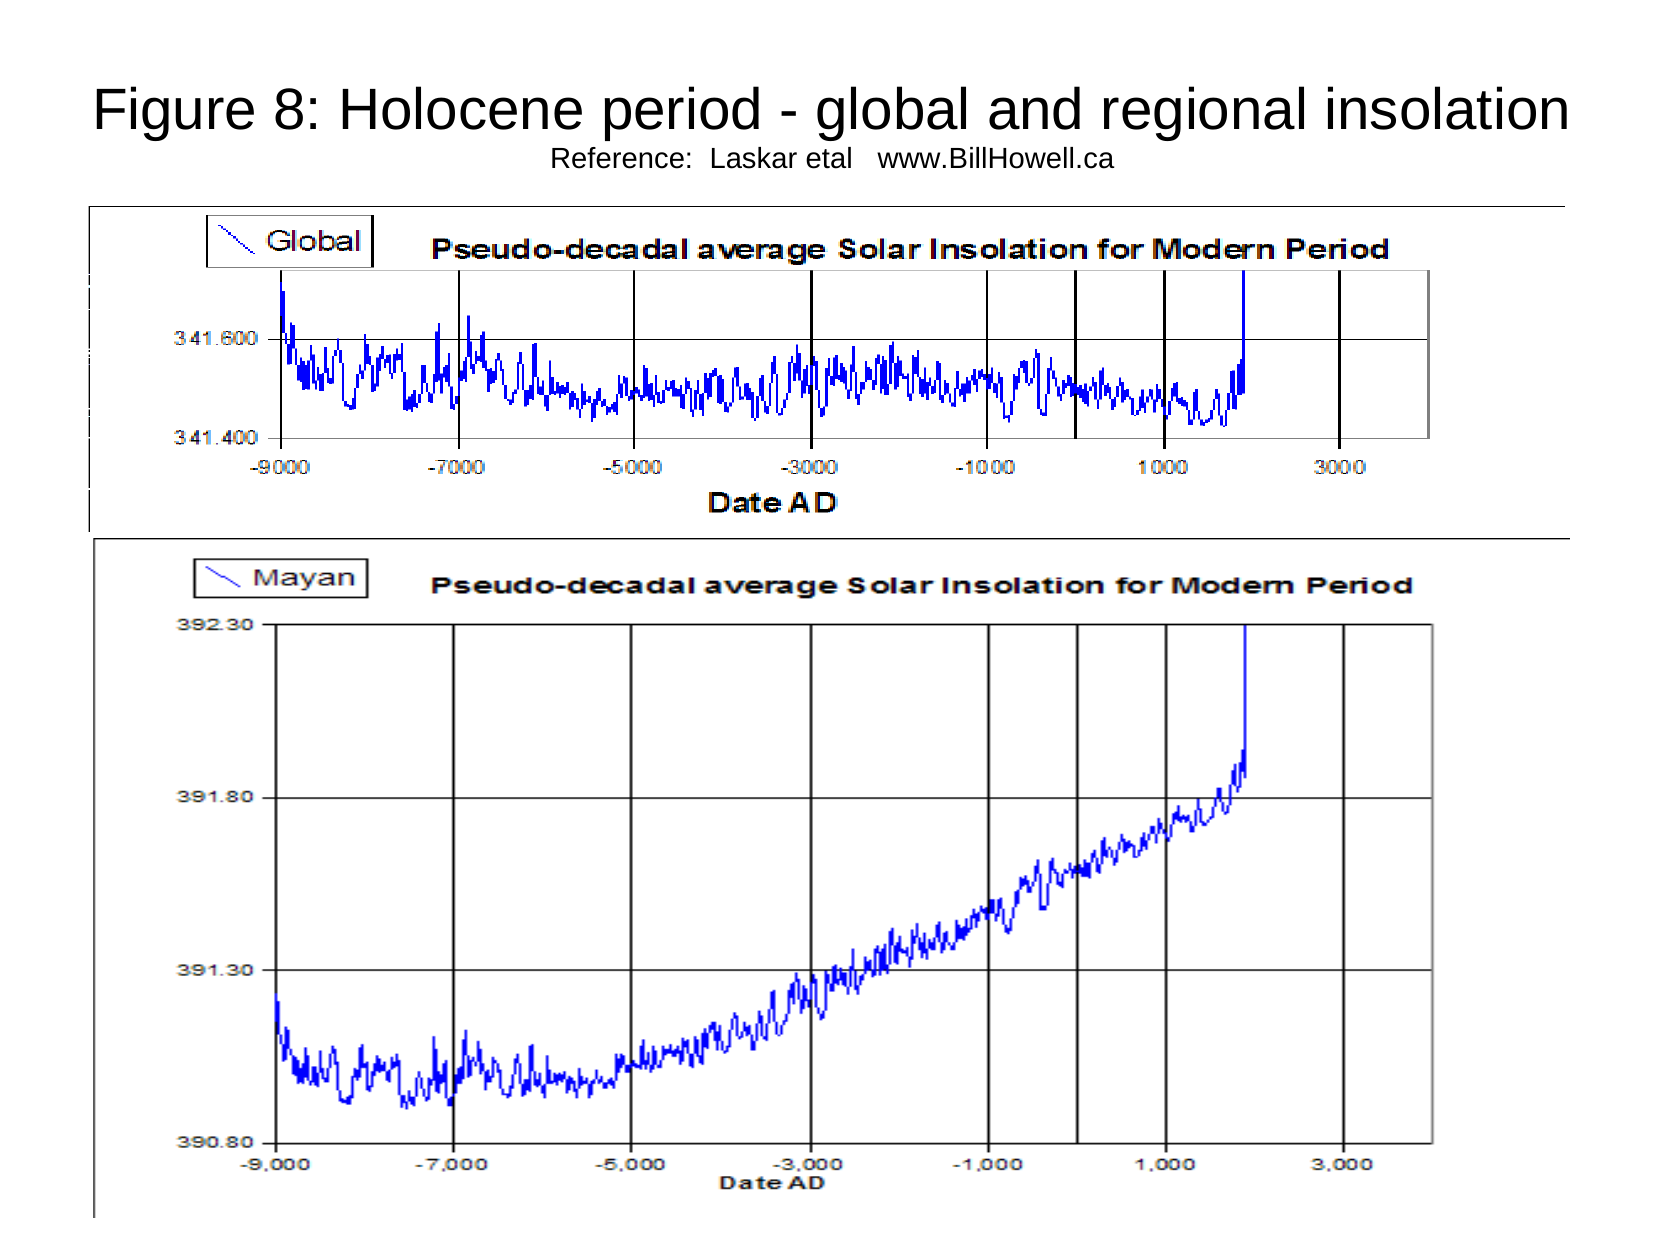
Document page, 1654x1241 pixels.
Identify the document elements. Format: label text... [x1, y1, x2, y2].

picture [93, 538, 1570, 1218]
picture [88, 222, 1565, 532]
title Figure 8: Holocene period - global and regional insolation Reference: Laskar etal www.BillHowell.ca [88, 29, 1577, 222]
